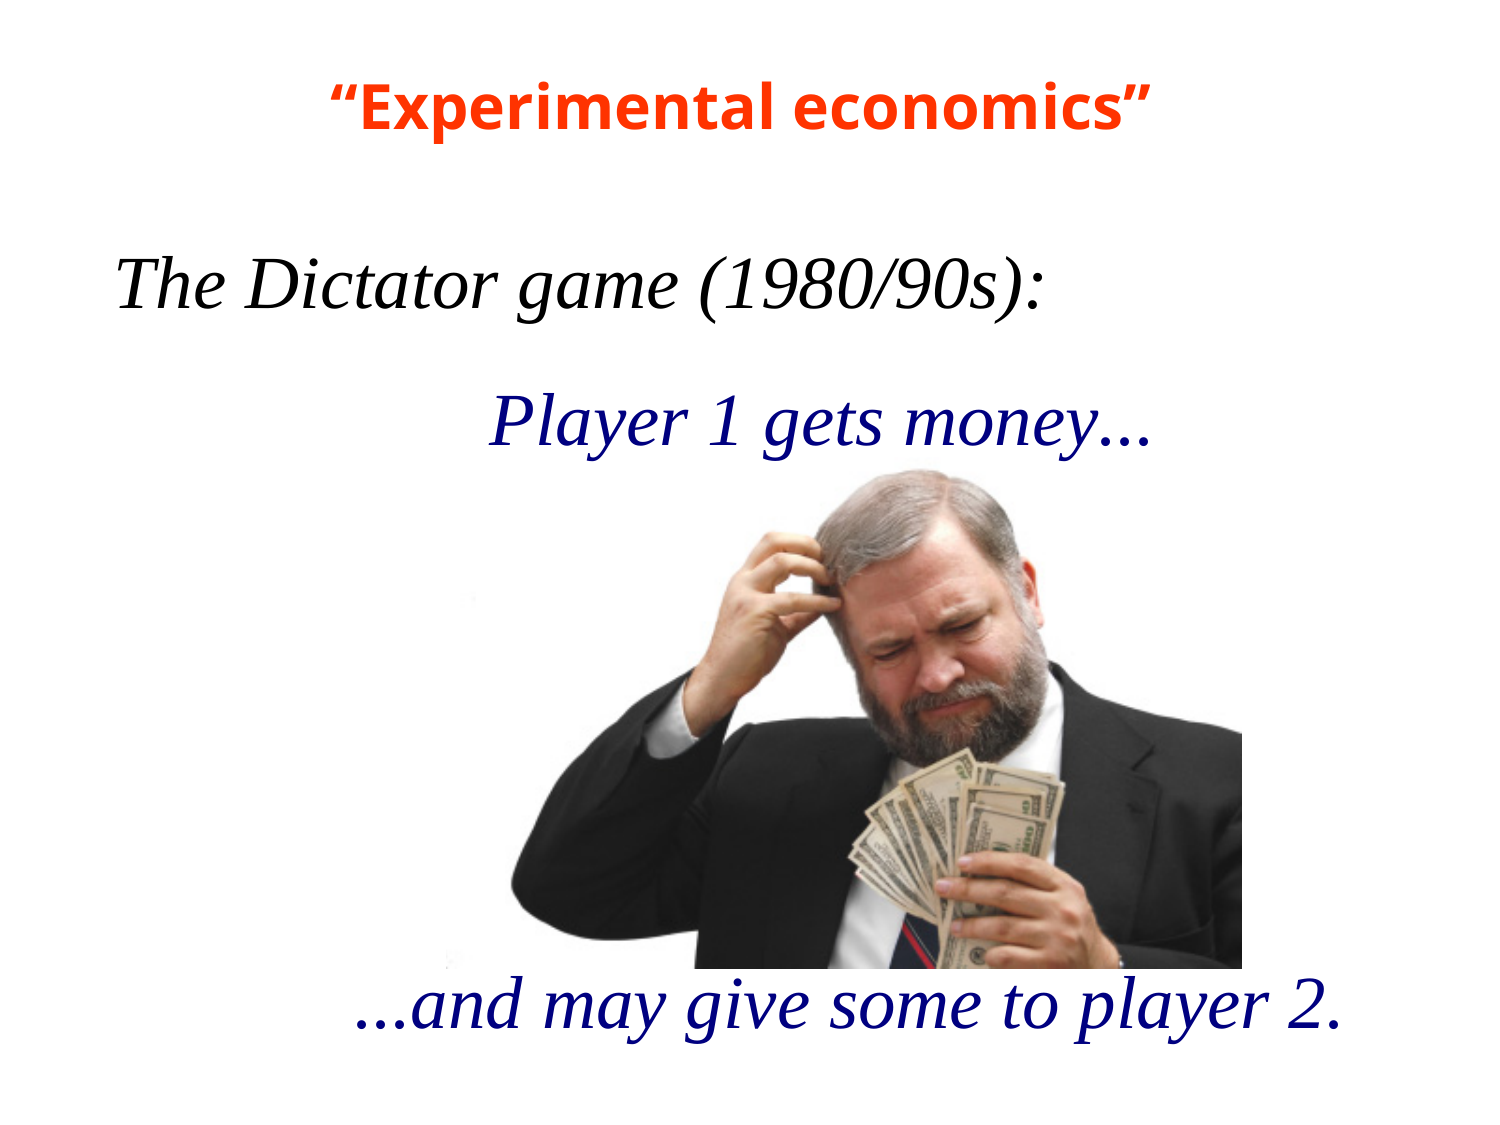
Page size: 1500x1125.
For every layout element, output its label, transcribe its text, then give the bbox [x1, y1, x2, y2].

text_box The Dictator game (1980/90s): [99, 218, 1227, 331]
picture [446, 443, 1242, 938]
text_box Player 1 gets money... [474, 356, 1413, 469]
text_box ...and may give some to player 2. [287, 938, 1413, 1051]
text_box “Experimental economics” [0, 0, 1500, 218]
